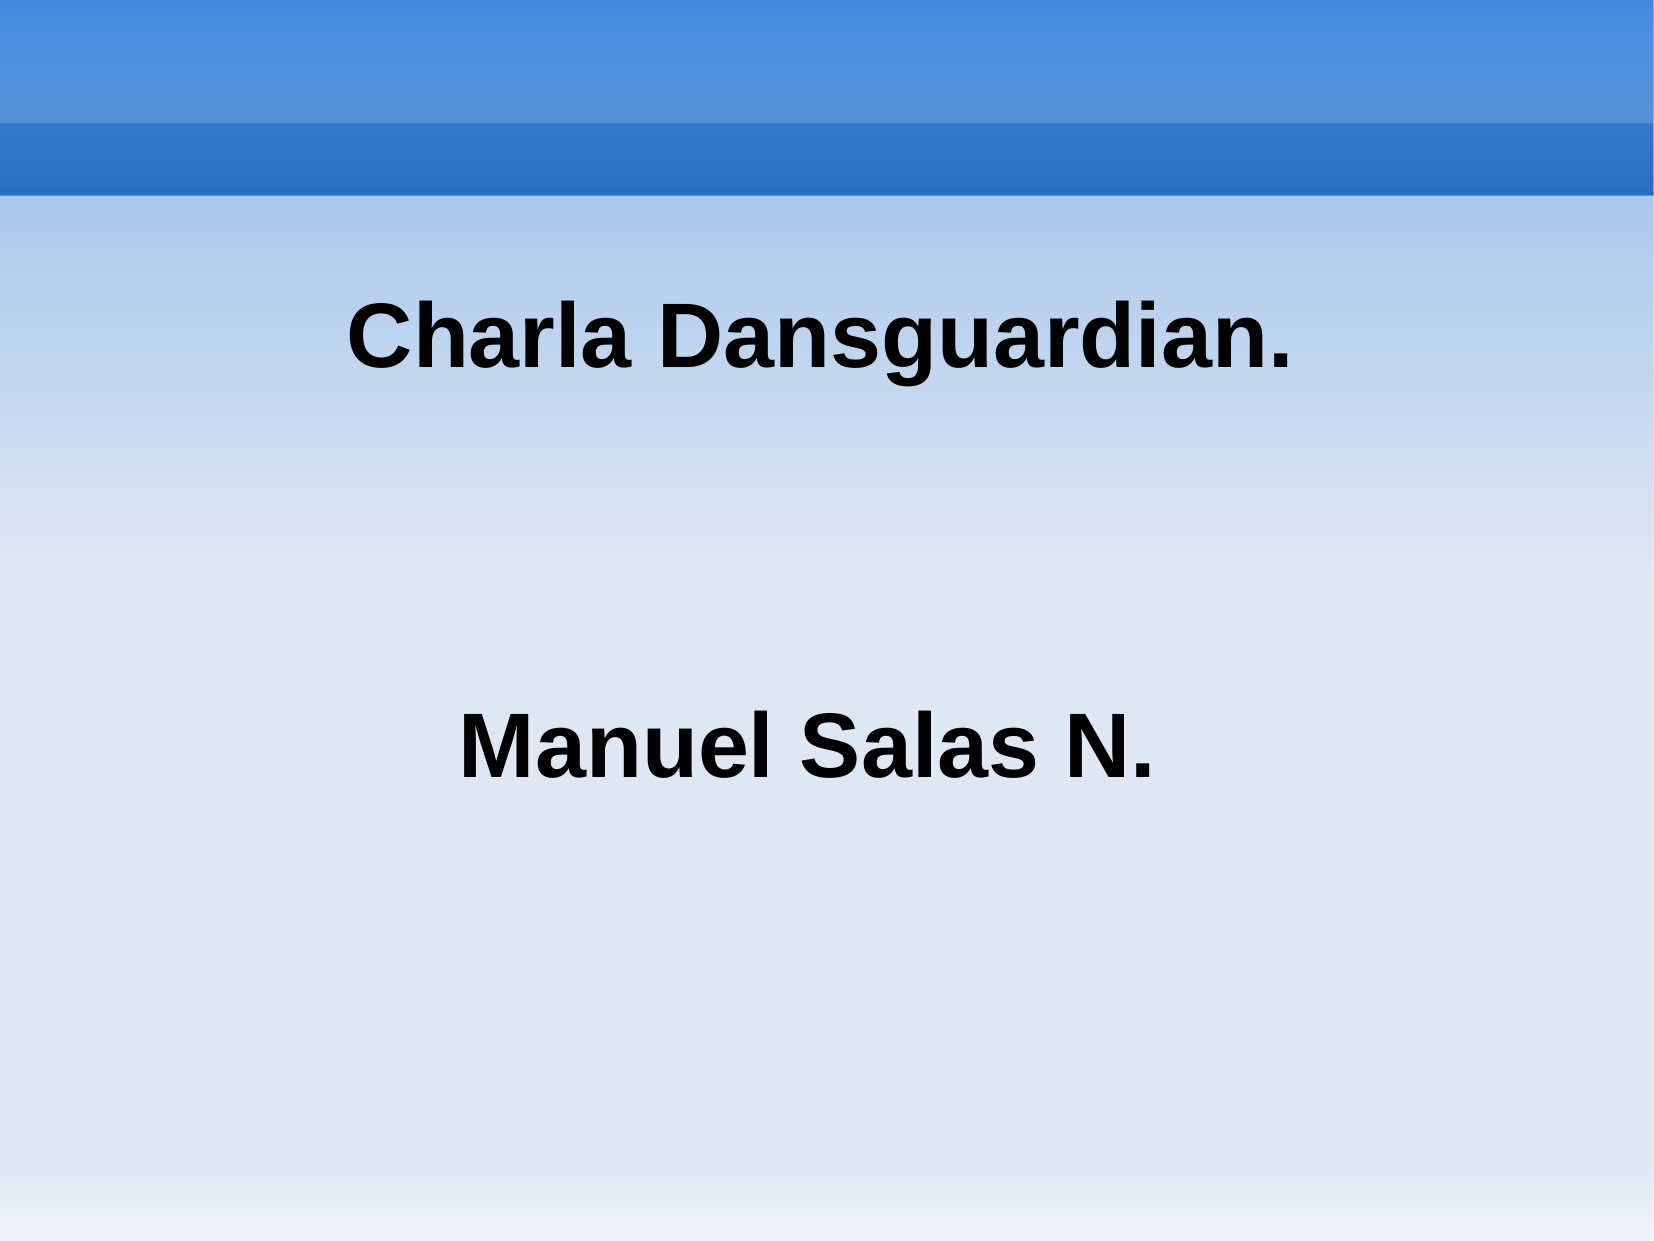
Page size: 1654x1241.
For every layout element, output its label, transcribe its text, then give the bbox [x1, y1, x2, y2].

title Charla Dansguardian. Manuel Salas N. [76, 284, 1565, 798]
picture [0, 0, 1654, 1241]
